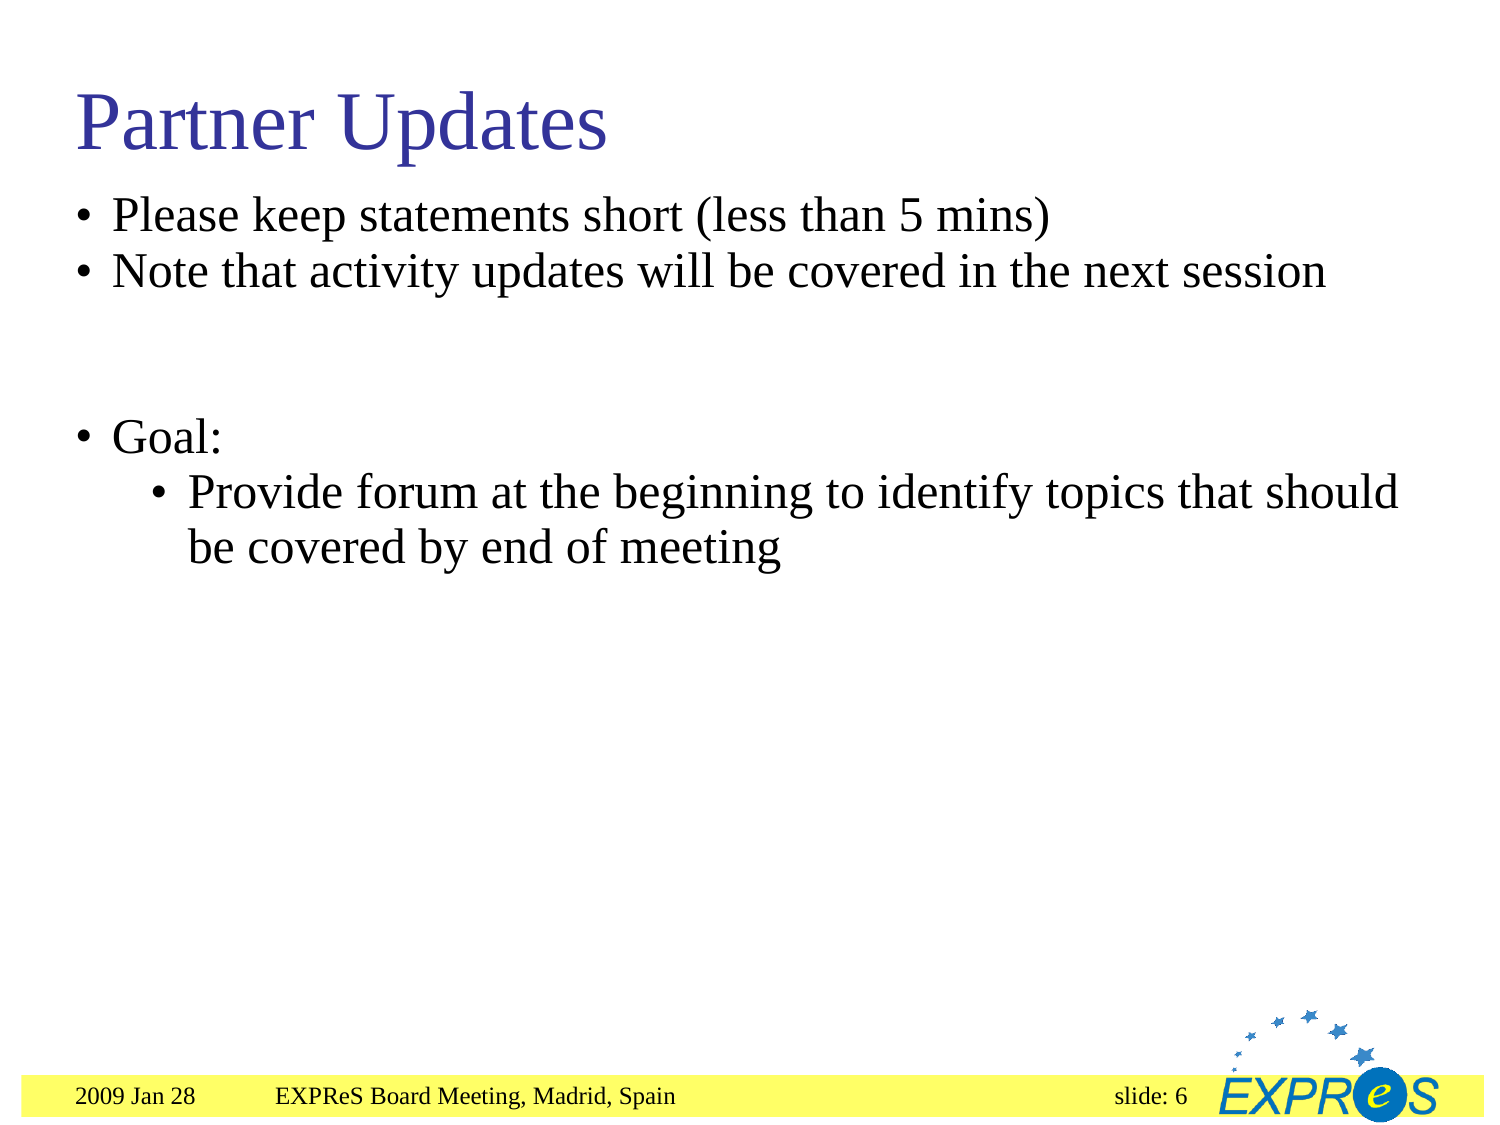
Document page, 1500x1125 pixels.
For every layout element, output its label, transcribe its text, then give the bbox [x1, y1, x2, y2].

list Please keep statements short (less than 5 mins) Note that activity updates will be covered in the next session Goal: Provide forum at the beginning to identify topics that should be covered by end of meeting [75, 187, 1426, 1023]
picture [21, 1006, 1500, 1125]
title Partner Updates [75, 75, 1426, 168]
